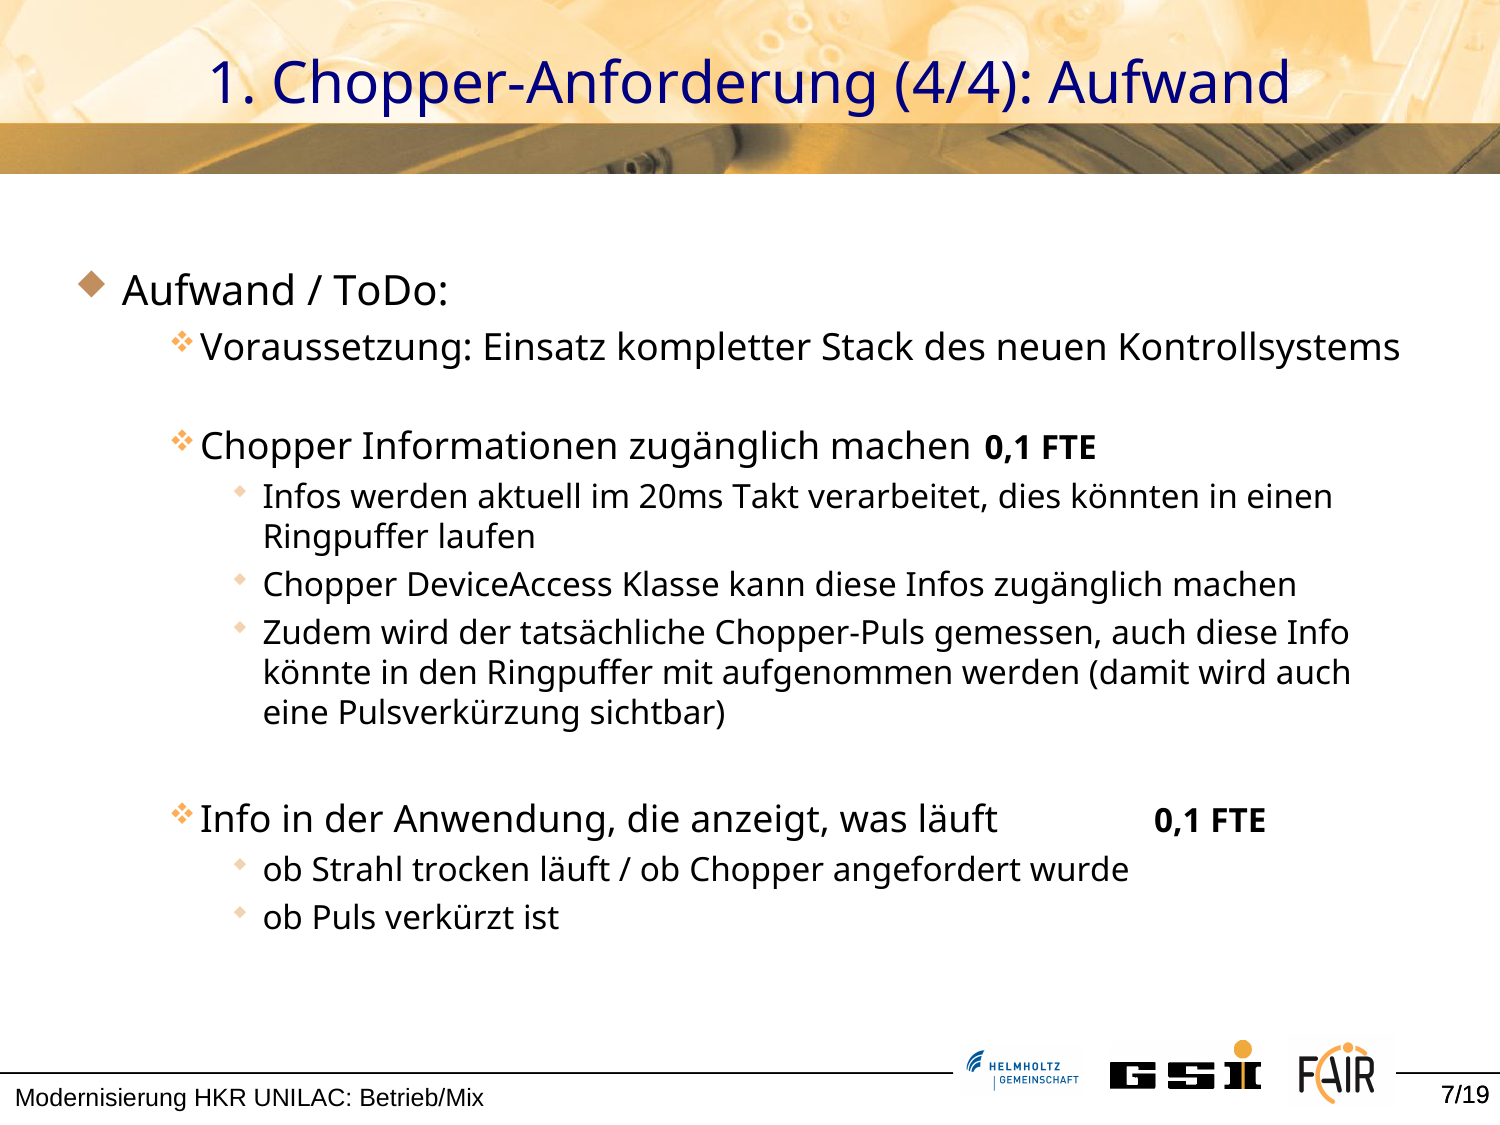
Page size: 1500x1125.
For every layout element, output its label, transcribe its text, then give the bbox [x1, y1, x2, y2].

list Aufwand / ToDo: Voraussetzung: Einsatz kompletter Stack des neuen Kontrollsystems Chopper Informationen zugänglich machen 0,1 FTE Infos werden aktuell im 20ms Takt verarbeitet, dies könnten in einen Ringpuffer laufen Chopper DeviceAccess Klasse kann diese Infos zugänglich machen Zudem wird der tatsächliche Chopper-Puls gemessen, auch diese Info könnte in den Ringpuffer mit aufgenommen werden (damit wird auch eine Pulsverkürzung sichtbar) Info in der Anwendung, die anzeigt, was läuft 0,1 FTE ob Strahl trocken läuft / ob Chopper angefordert wurde ob Puls verkürzt ist [75, 263, 1425, 1006]
picture [0, 0, 1500, 175]
picture [960, 1046, 1084, 1095]
title 1. Chopper-Anforderung (4/4): Aufwand [75, 0, 1425, 174]
picture [1287, 1034, 1396, 1106]
picture [1110, 1040, 1261, 1089]
